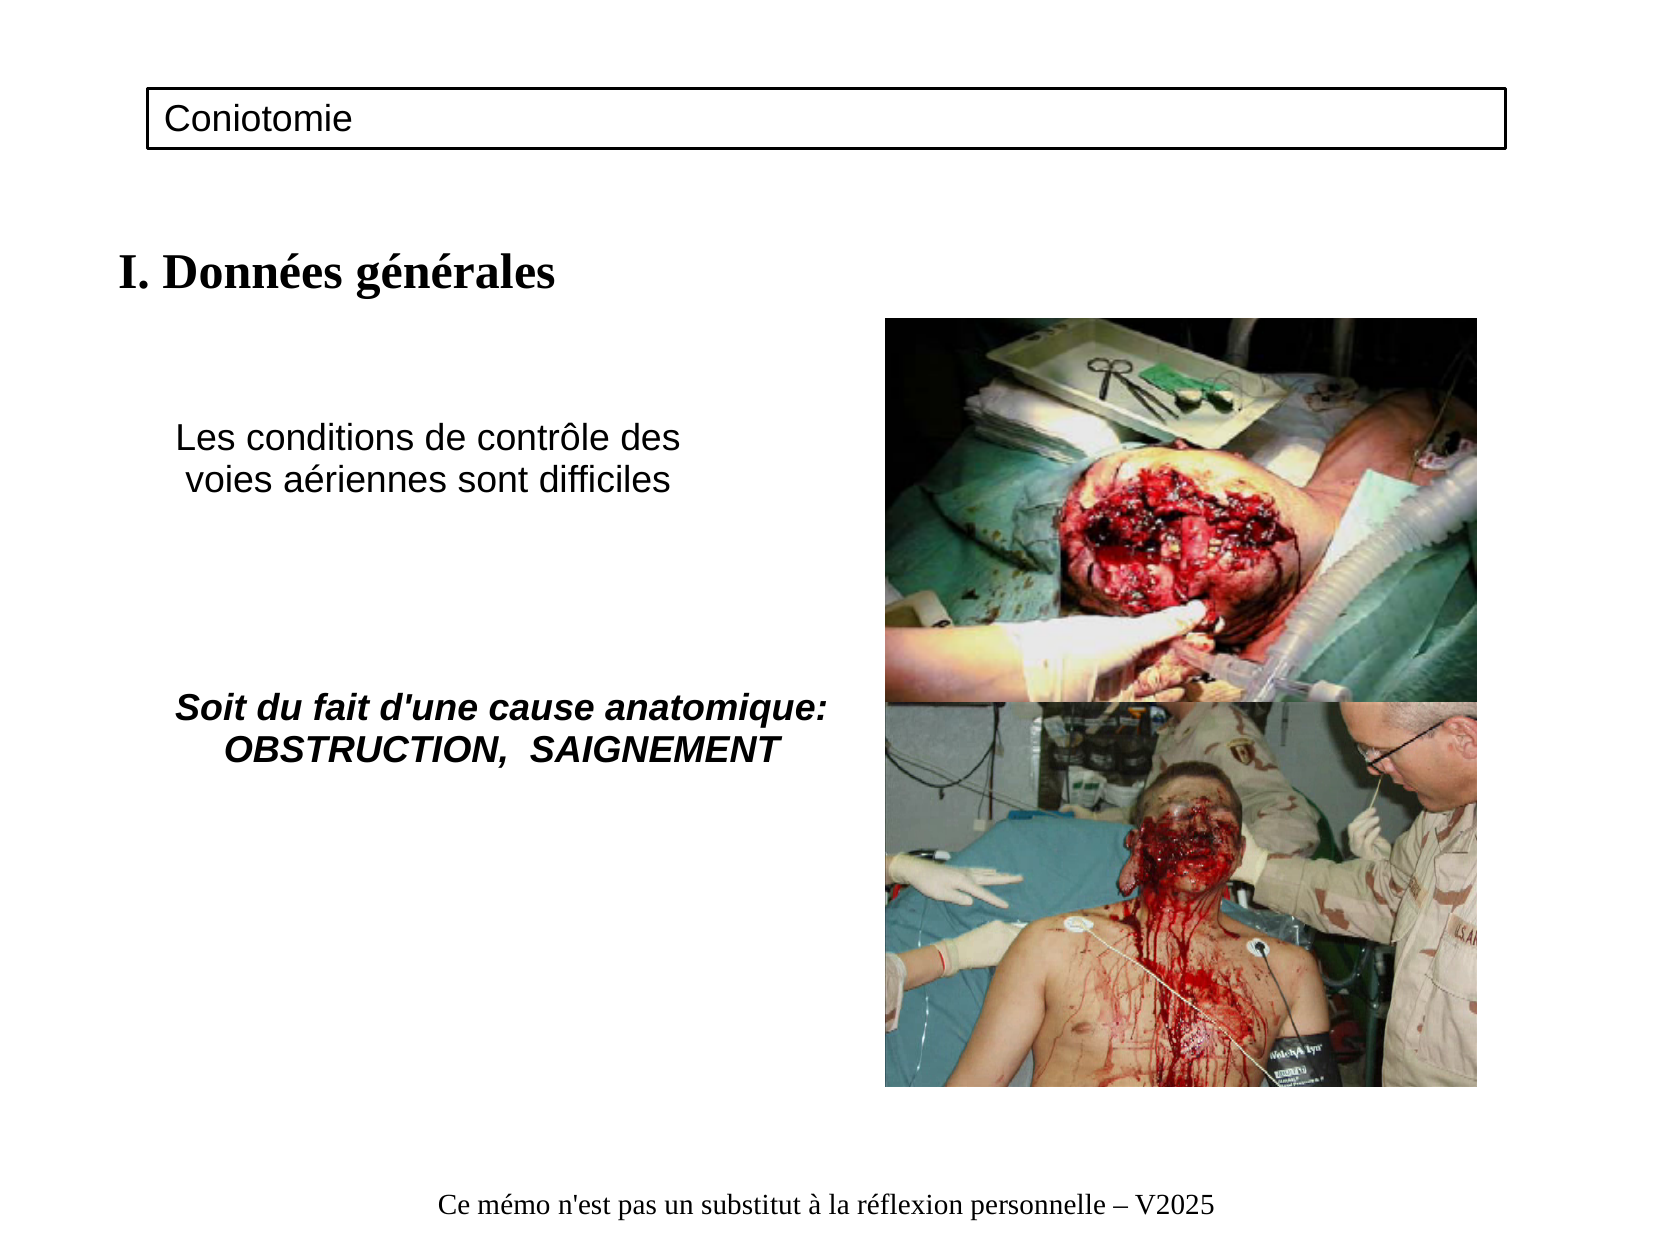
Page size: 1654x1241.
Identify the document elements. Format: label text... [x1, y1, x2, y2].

picture [885, 318, 1477, 1087]
text_box Ce mémo n'est pas un substitut à la réflexion personnelle – V2025 [0, 1181, 1654, 1239]
text_box Les conditions de contrôle des voies aériennes sont difficiles [118, 408, 739, 508]
text_box Coniotomie [147, 88, 1506, 149]
text_box Soit du fait d'une cause anatomique: OBSTRUCTION, SAIGNEMENT [147, 679, 857, 780]
text_box I. Données générales [103, 236, 1518, 308]
